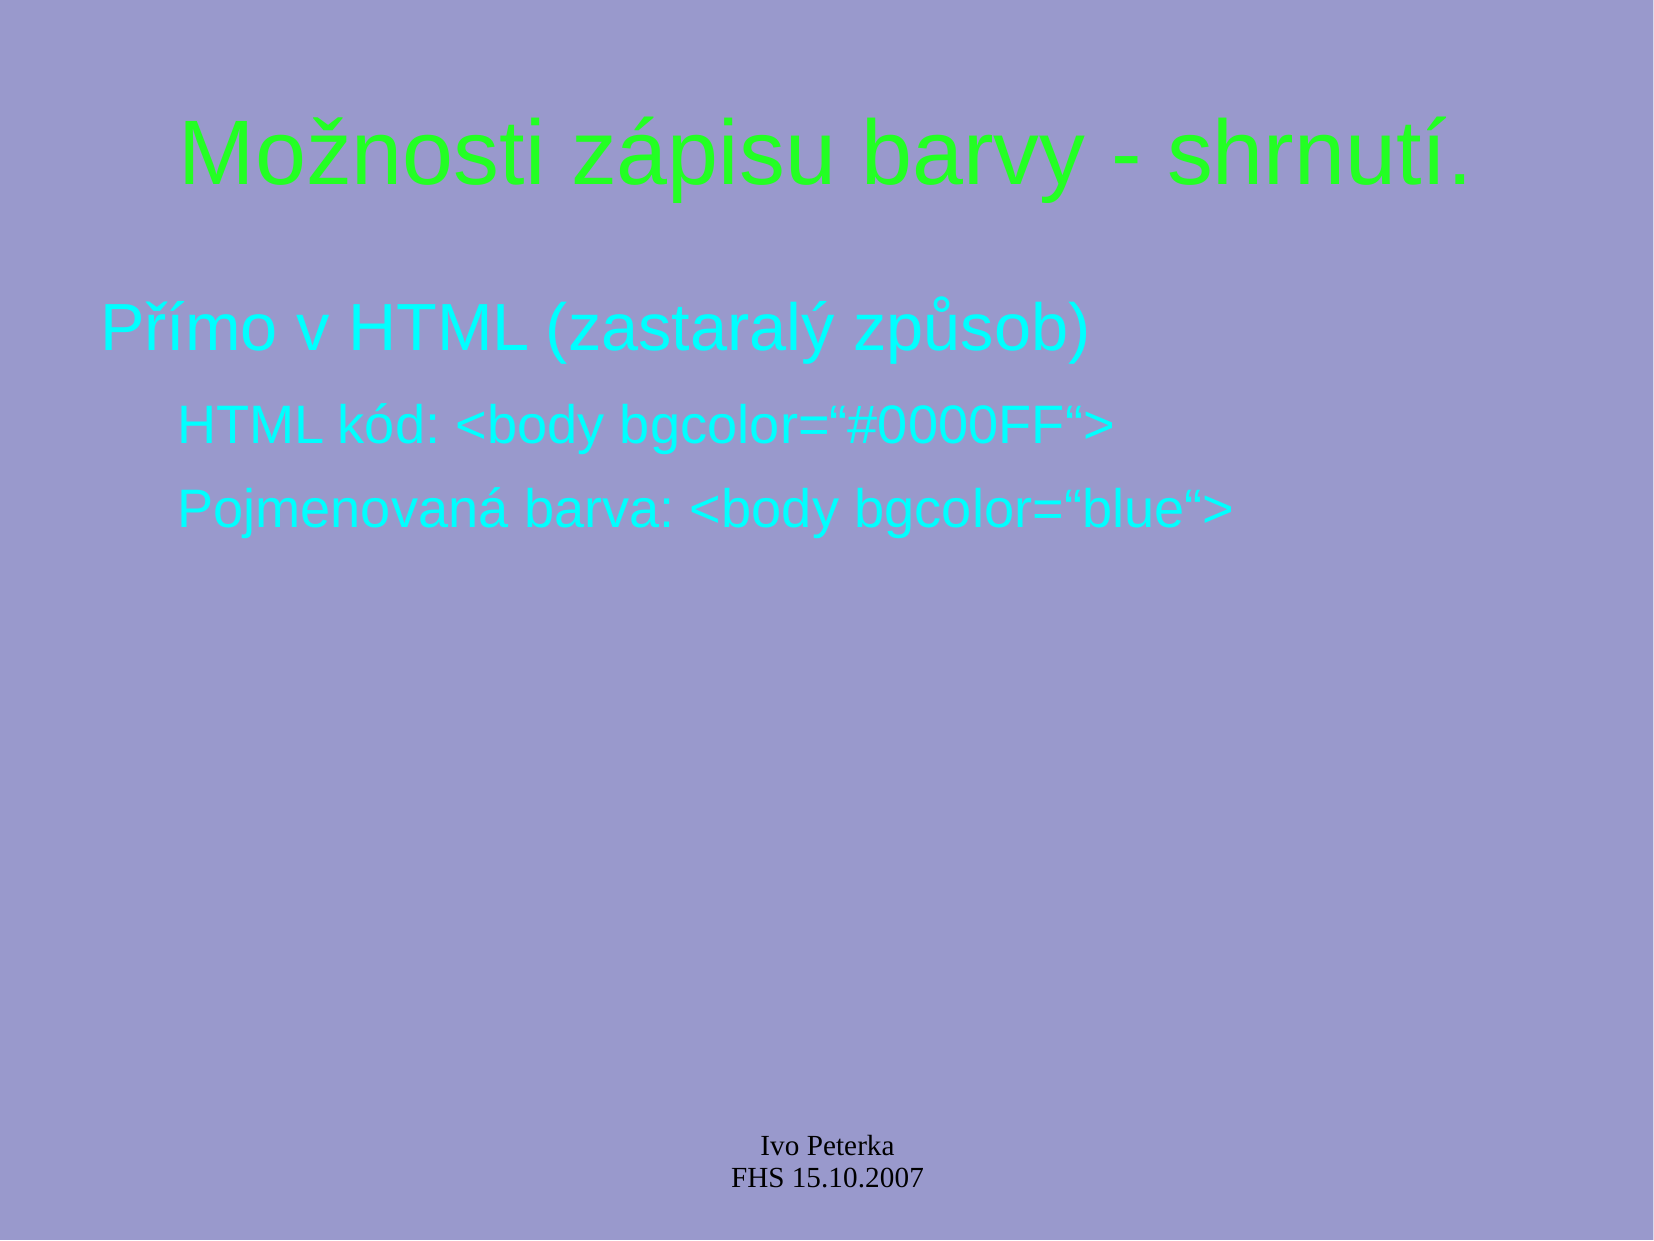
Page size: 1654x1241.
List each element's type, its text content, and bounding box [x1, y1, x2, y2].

title Možnosti zápisu barvy - shrnutí. [82, 56, 1571, 250]
list Přímo v HTML (zastaralý způsob) HTML kód: <body bgcolor=“#0000FF“> Pojmenovaná barva: <body bgcolor=“blue“> [82, 290, 1571, 1094]
